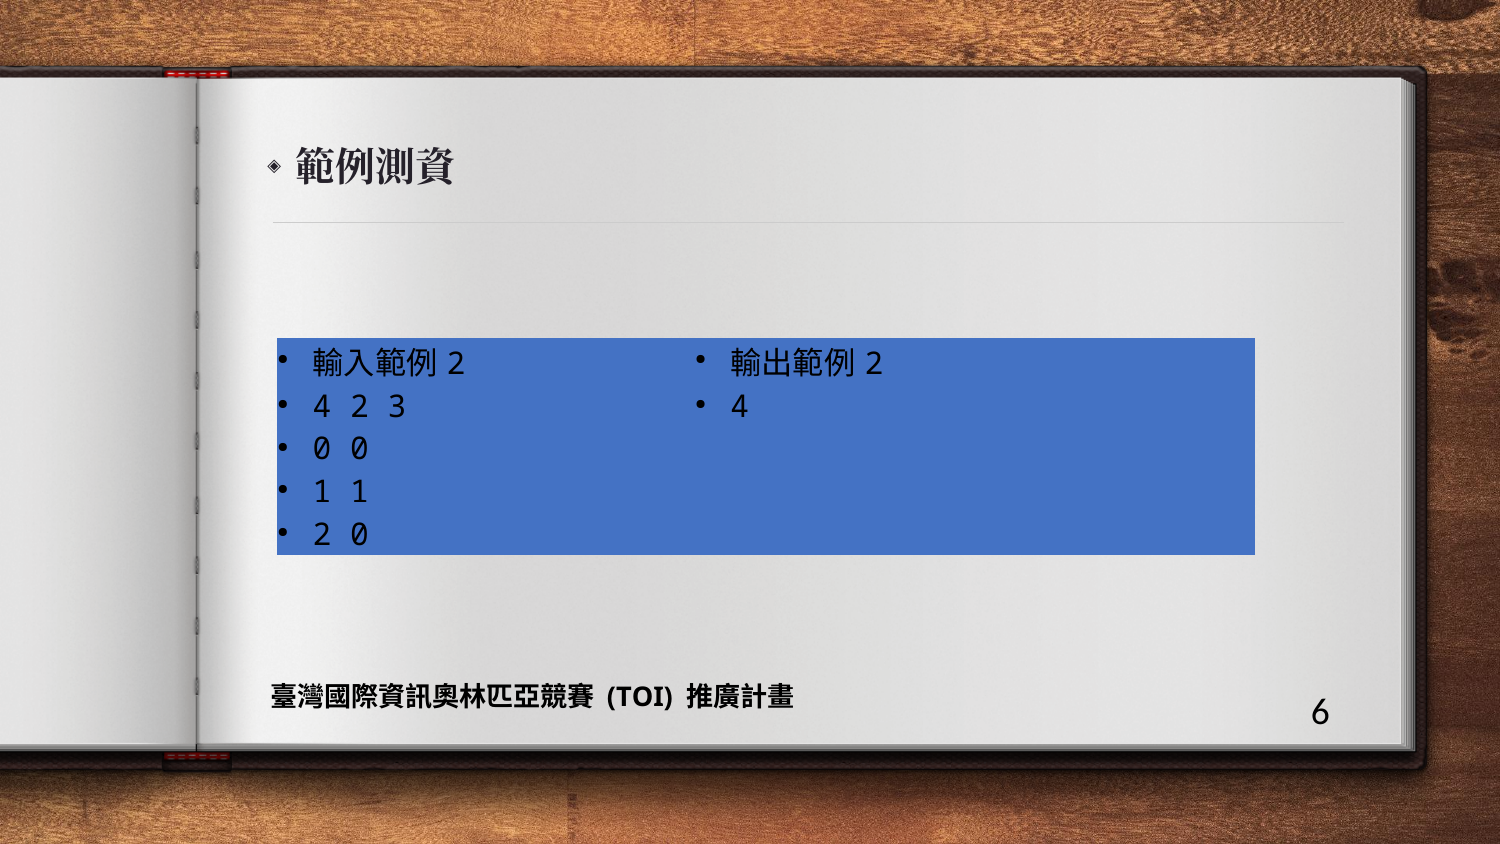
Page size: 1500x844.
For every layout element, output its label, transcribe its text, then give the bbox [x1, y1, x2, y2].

text_box [1295, 672, 1386, 737]
table_header 輸入範例2 4 2 3 0 0 1 1 2 0 [277, 338, 695, 555]
table_header 輸出範例2 4 [695, 338, 1255, 555]
list 範例測資 [252, 126, 1194, 205]
